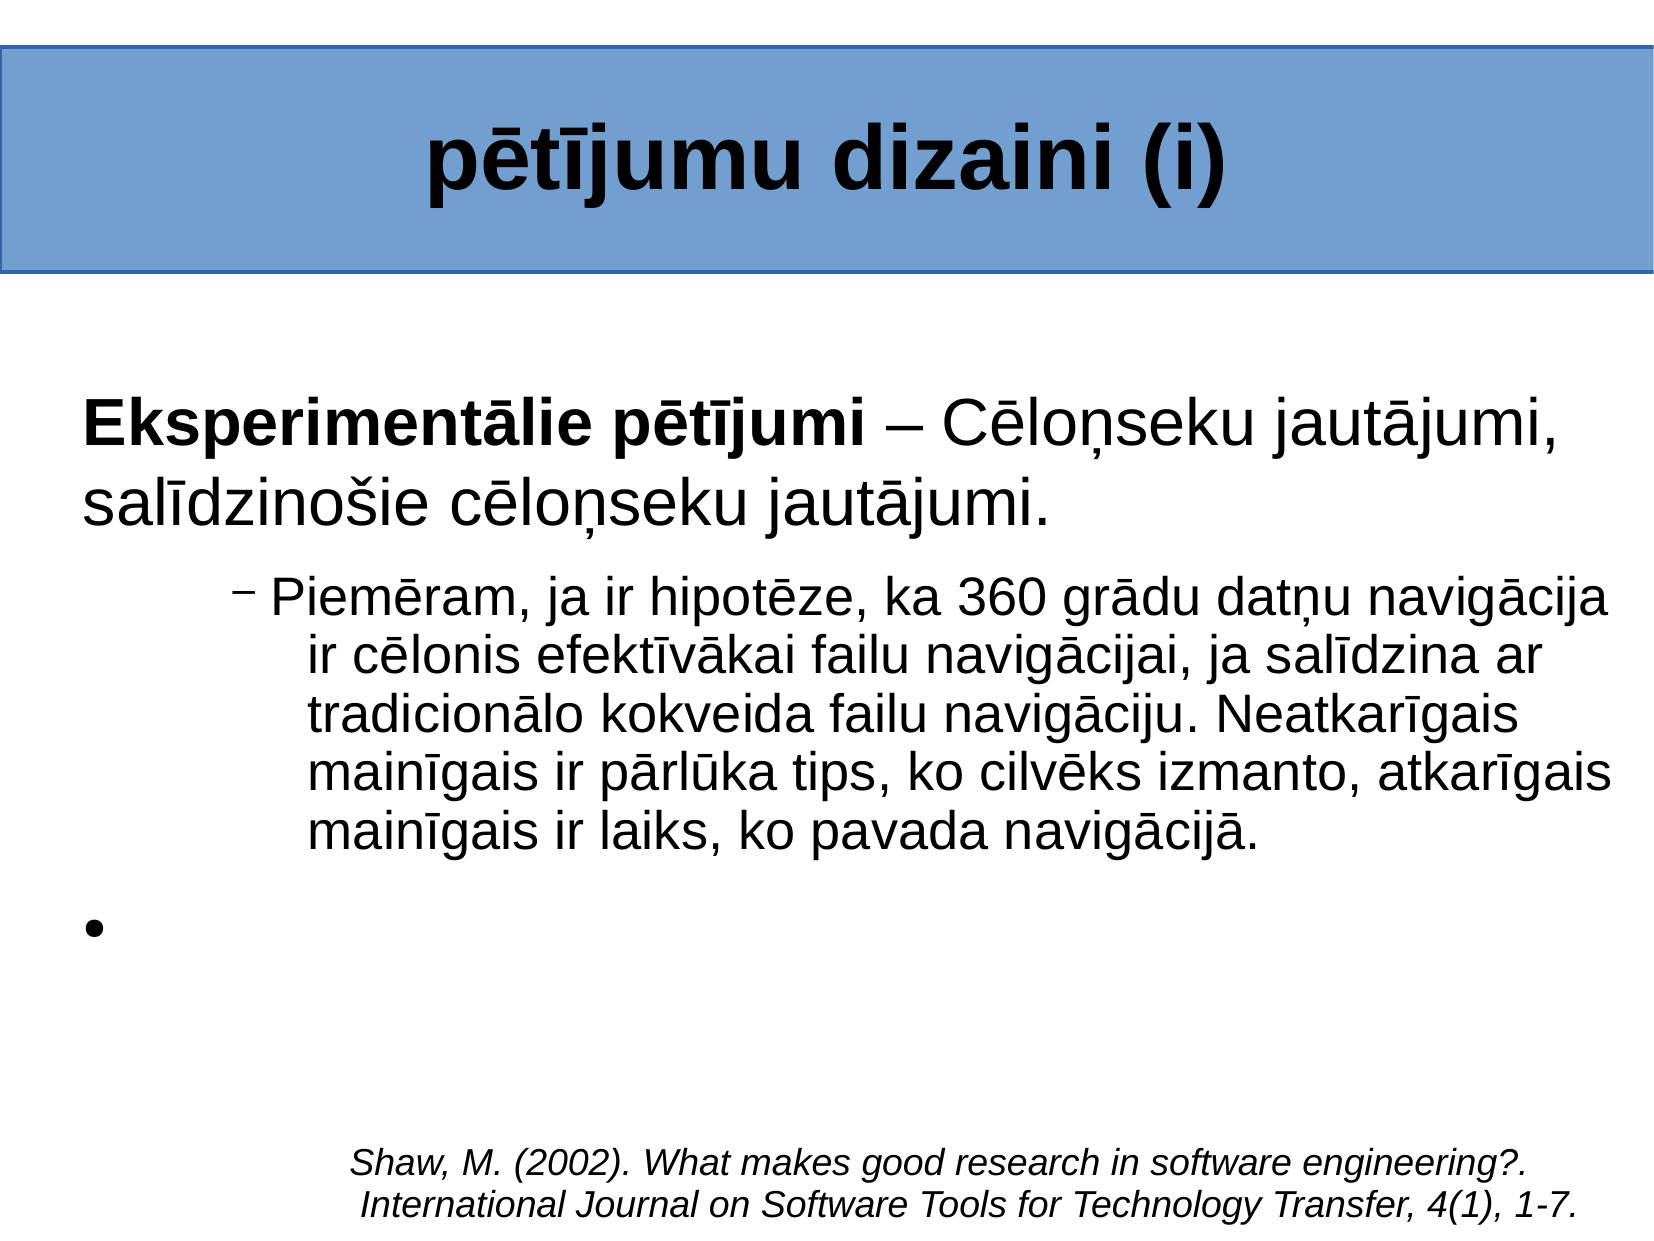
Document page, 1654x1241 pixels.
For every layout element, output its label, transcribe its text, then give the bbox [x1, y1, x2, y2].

title pētījumu dizaini (i) [82, 97, 1571, 209]
text_box [0, 47, 1654, 272]
list Eksperimentālie pētījumi – Cēloņseku jautājumi, salīdzinošie cēloņseku jautājumi. Piemēram, ja ir hipotēze, ka 360 grādu datņu navigācija ir cēlonis efektīvākai failu navigācijai, ja salīdzina ar tradicionālo kokveida failu navigāciju. Neatkarīgais mainīgais ir pārlūka tips, ko cilvēks izmanto, atkarīgais mainīgais ir laiks, ko pavada navigācijā. [82, 378, 1619, 1099]
text_box Shaw, M. (2002). What makes good research in software engineering?. International Journal on Software Tools for Technology Transfer, 4(1), 1-7. [334, 1133, 1595, 1233]
